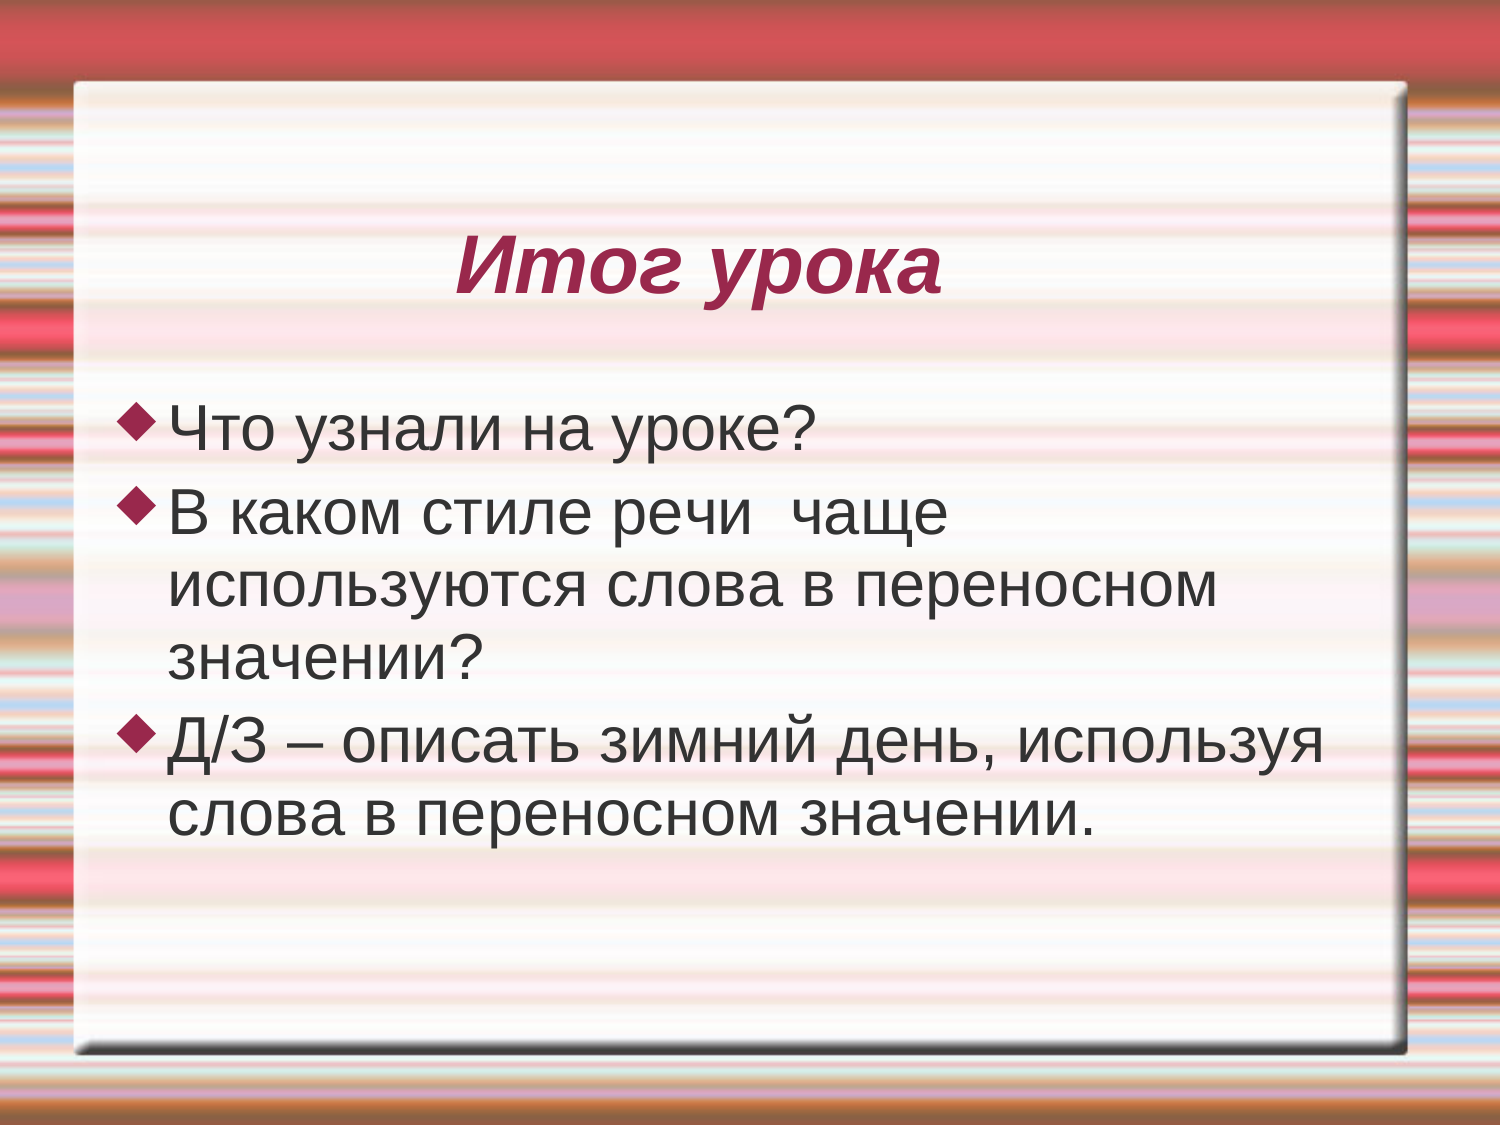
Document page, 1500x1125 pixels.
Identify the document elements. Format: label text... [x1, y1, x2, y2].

picture [0, 0, 1500, 1125]
title Итог урока [118, 146, 1281, 383]
list Что узнали на уроке? В каком стиле речи чаще используются слова в переносном значении? Д/З – описать зимний день, используя слова в переносном значении. [88, 383, 1375, 916]
